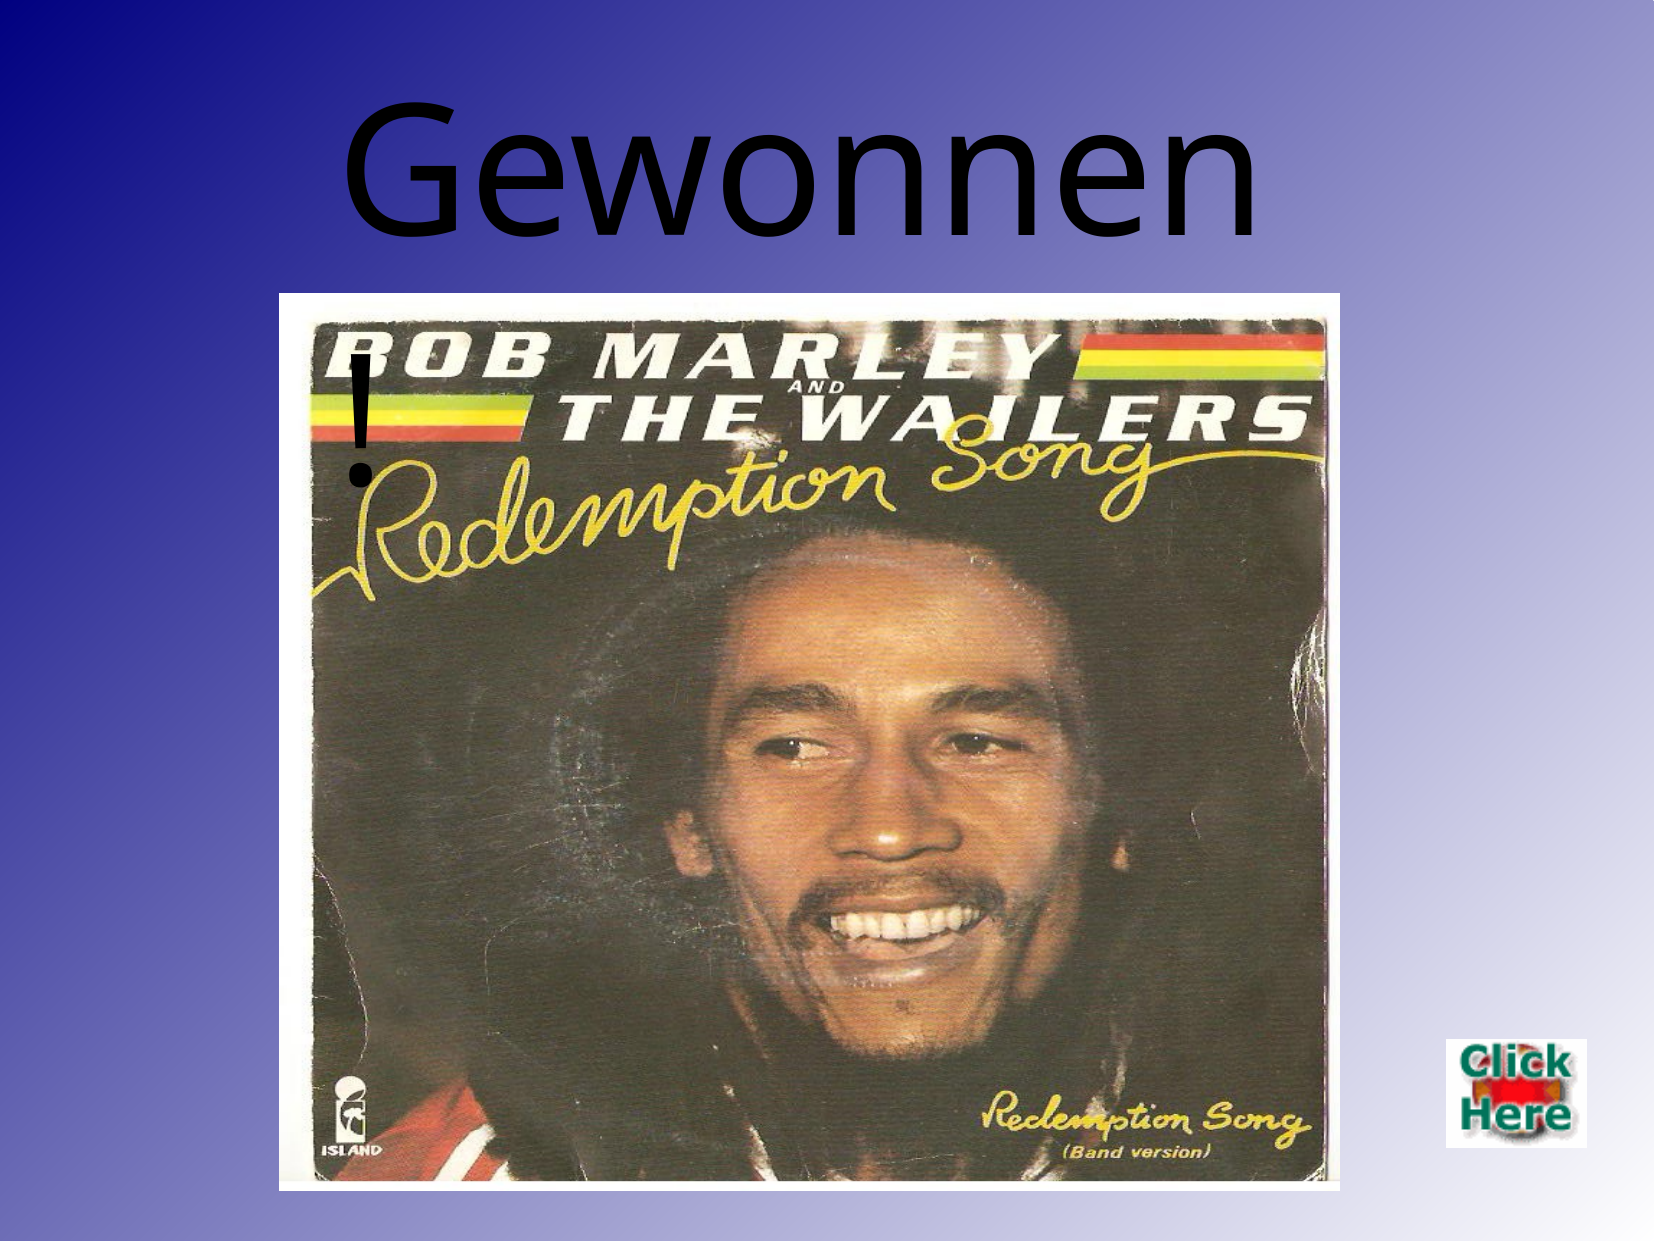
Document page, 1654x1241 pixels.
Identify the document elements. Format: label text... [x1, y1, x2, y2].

text_box Gewonnen ! [321, 31, 1358, 255]
picture [1446, 1039, 1587, 1148]
picture [279, 293, 1340, 1191]
